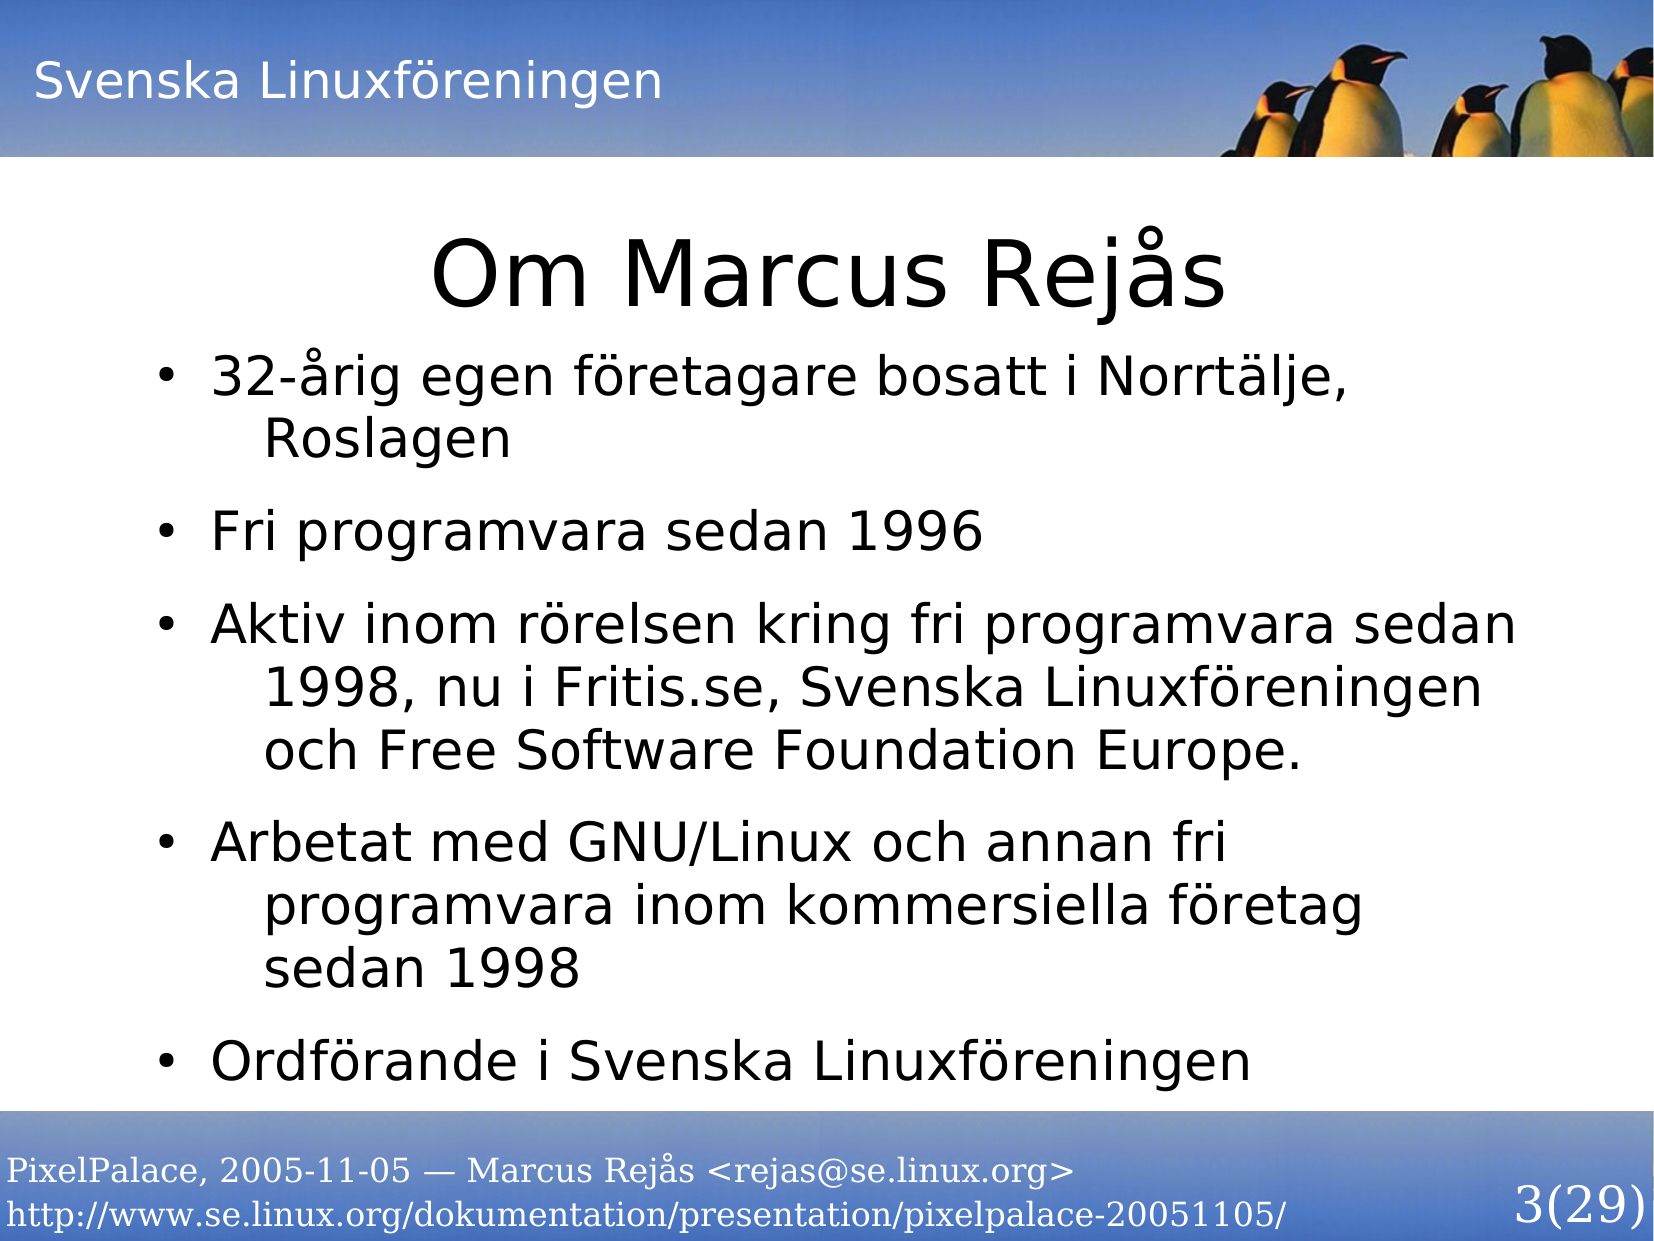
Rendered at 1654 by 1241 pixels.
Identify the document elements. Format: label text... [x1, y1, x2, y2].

list 32-årig egen företagare bosatt i Norrtälje, Roslagen Fri programvara sedan 1996 Aktiv inom rörelsen kring fri programvara sedan 1998, nu i Fritis.se, Svenska Linuxföreningen och Free Software Foundation Europe. Arbetat med GNU/Linux och annan fri programvara inom kommersiella företag sedan 1998 Ordförande i Svenska Linuxföreningen [121, 344, 1534, 1103]
picture [0, 1111, 1654, 1241]
title Om Marcus Rejås [123, 160, 1537, 389]
picture [0, 0, 1654, 157]
